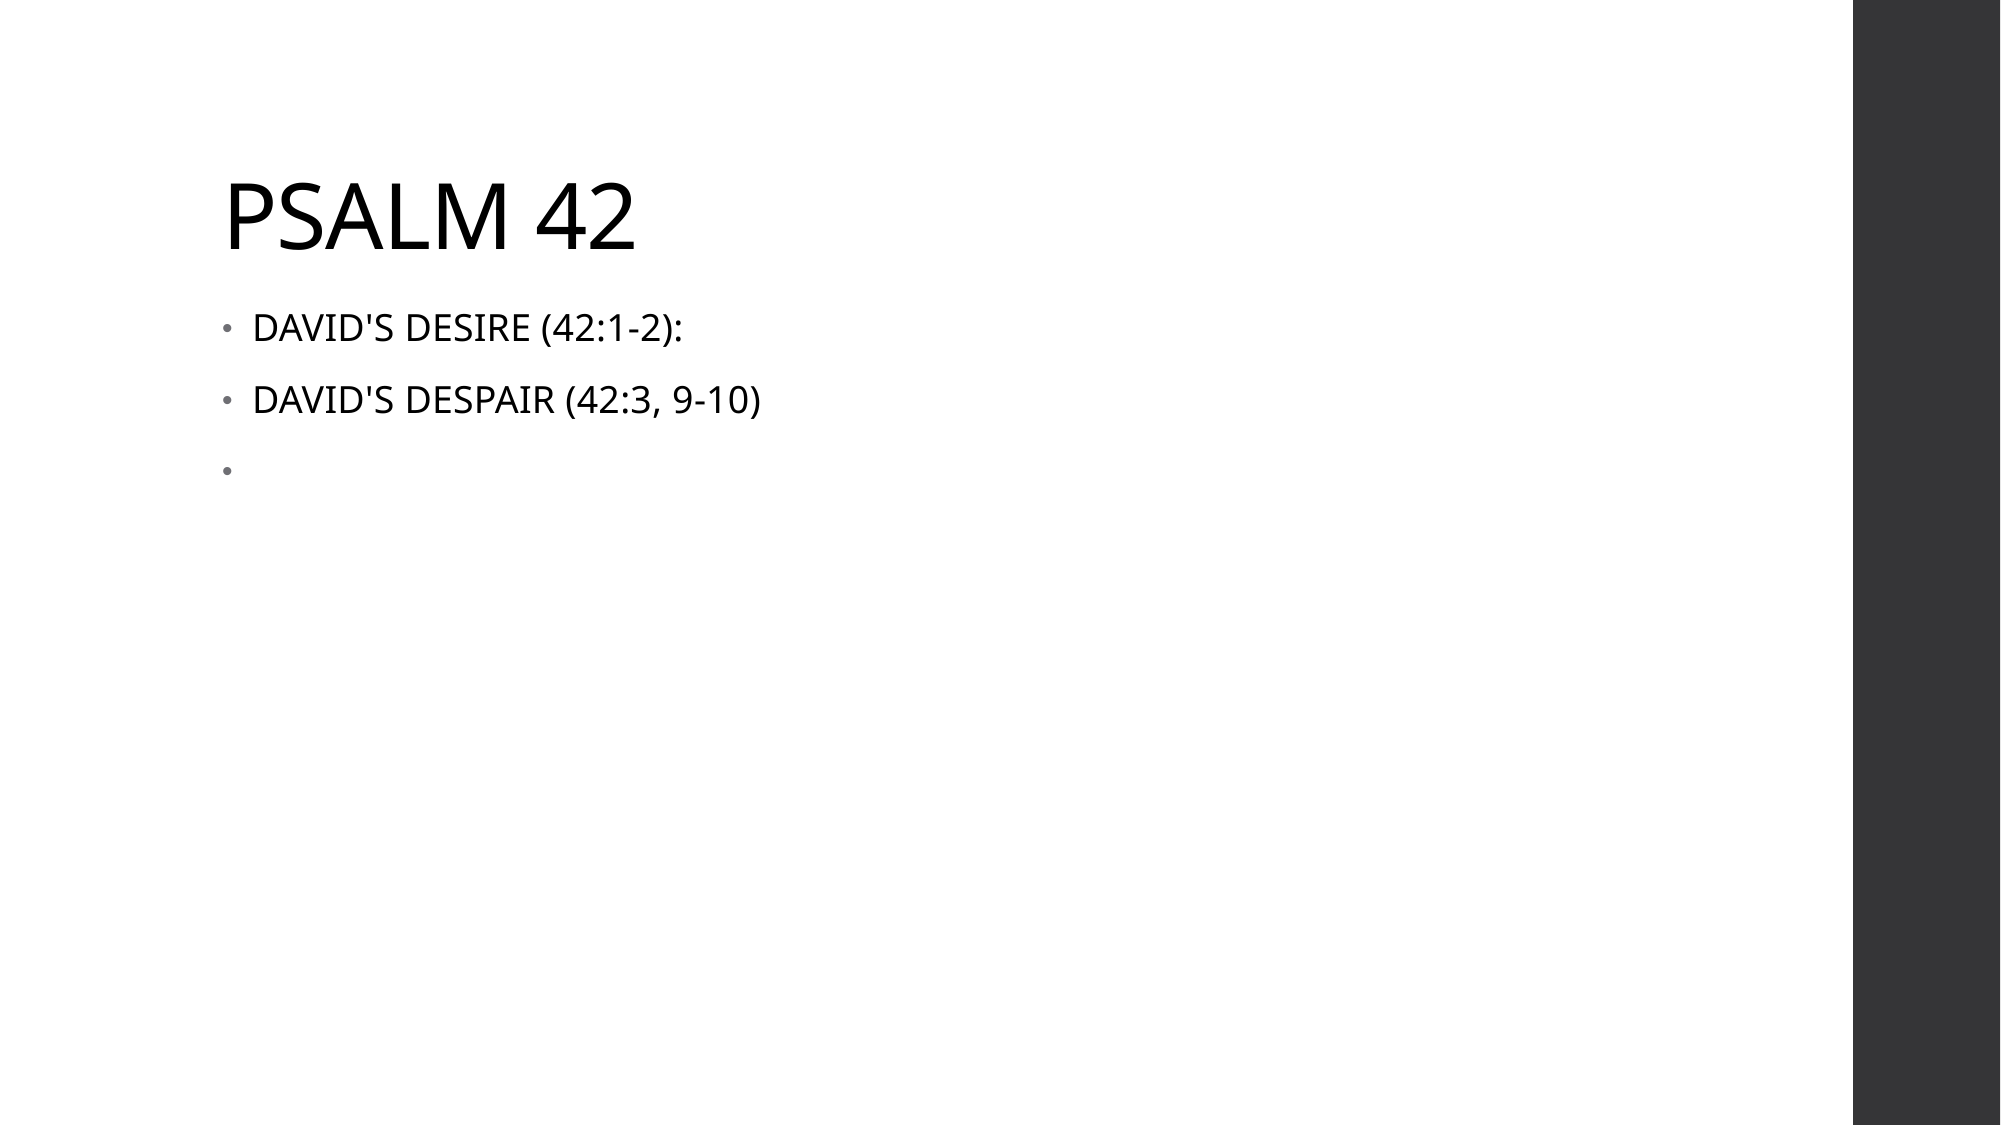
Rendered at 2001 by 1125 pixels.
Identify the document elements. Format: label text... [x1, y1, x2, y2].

list DAVID'S DESIRE (42:1-2): DAVID'S DESPAIR (42:3, 9-10) [206, 299, 1617, 1014]
title PSALM 42 [206, 60, 1797, 278]
